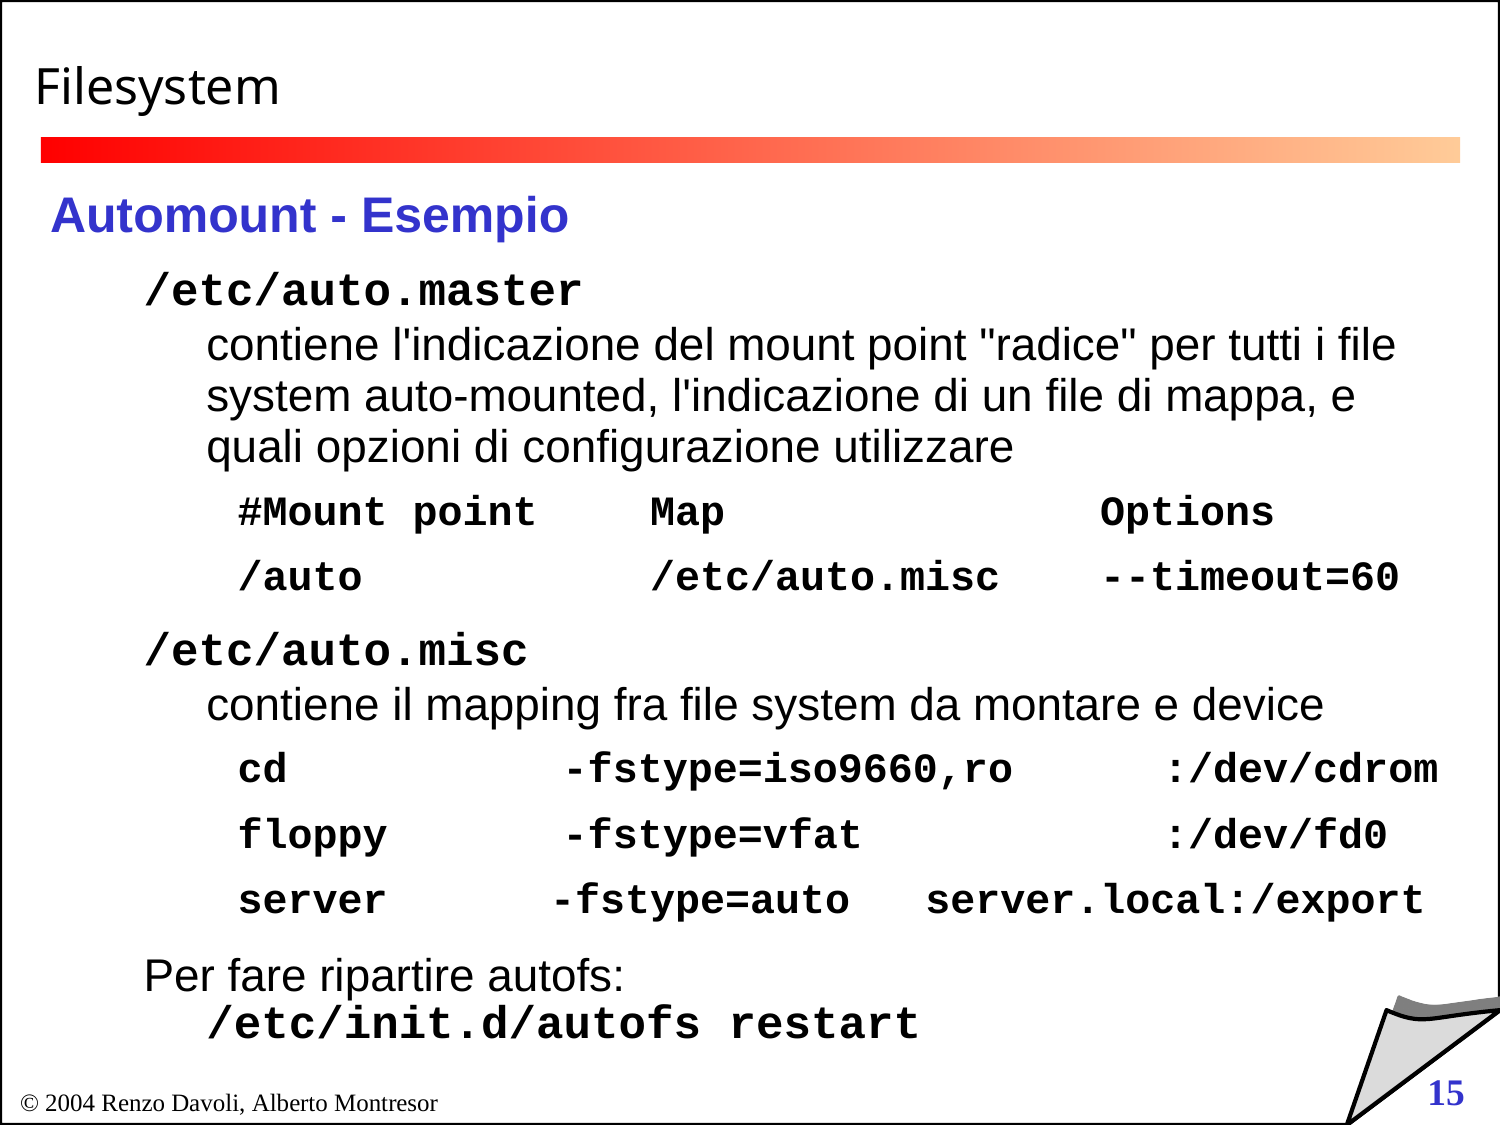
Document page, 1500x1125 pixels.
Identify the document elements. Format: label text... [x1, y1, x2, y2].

title Filesystem [34, 44, 1466, 131]
list Automount - Esempio /etc/auto.master contiene l'indicazione del mount point "radice" per tutti i file system auto-mounted, l'indicazione di un file di mappa, e quali opzioni di configurazione utilizzare #Mount point Map Options /auto /etc/auto.misc --timeout=60 /etc/auto.misc contiene il mapping fra file system da montare e device cd -fstype=iso9660,ro :/dev/cdrom floppy -fstype=vfat :/dev/fd0 server -fstype=auto server.local:/export Per fare ripartire autofs: /etc/init.d/autofs restart [50, 187, 1450, 1101]
